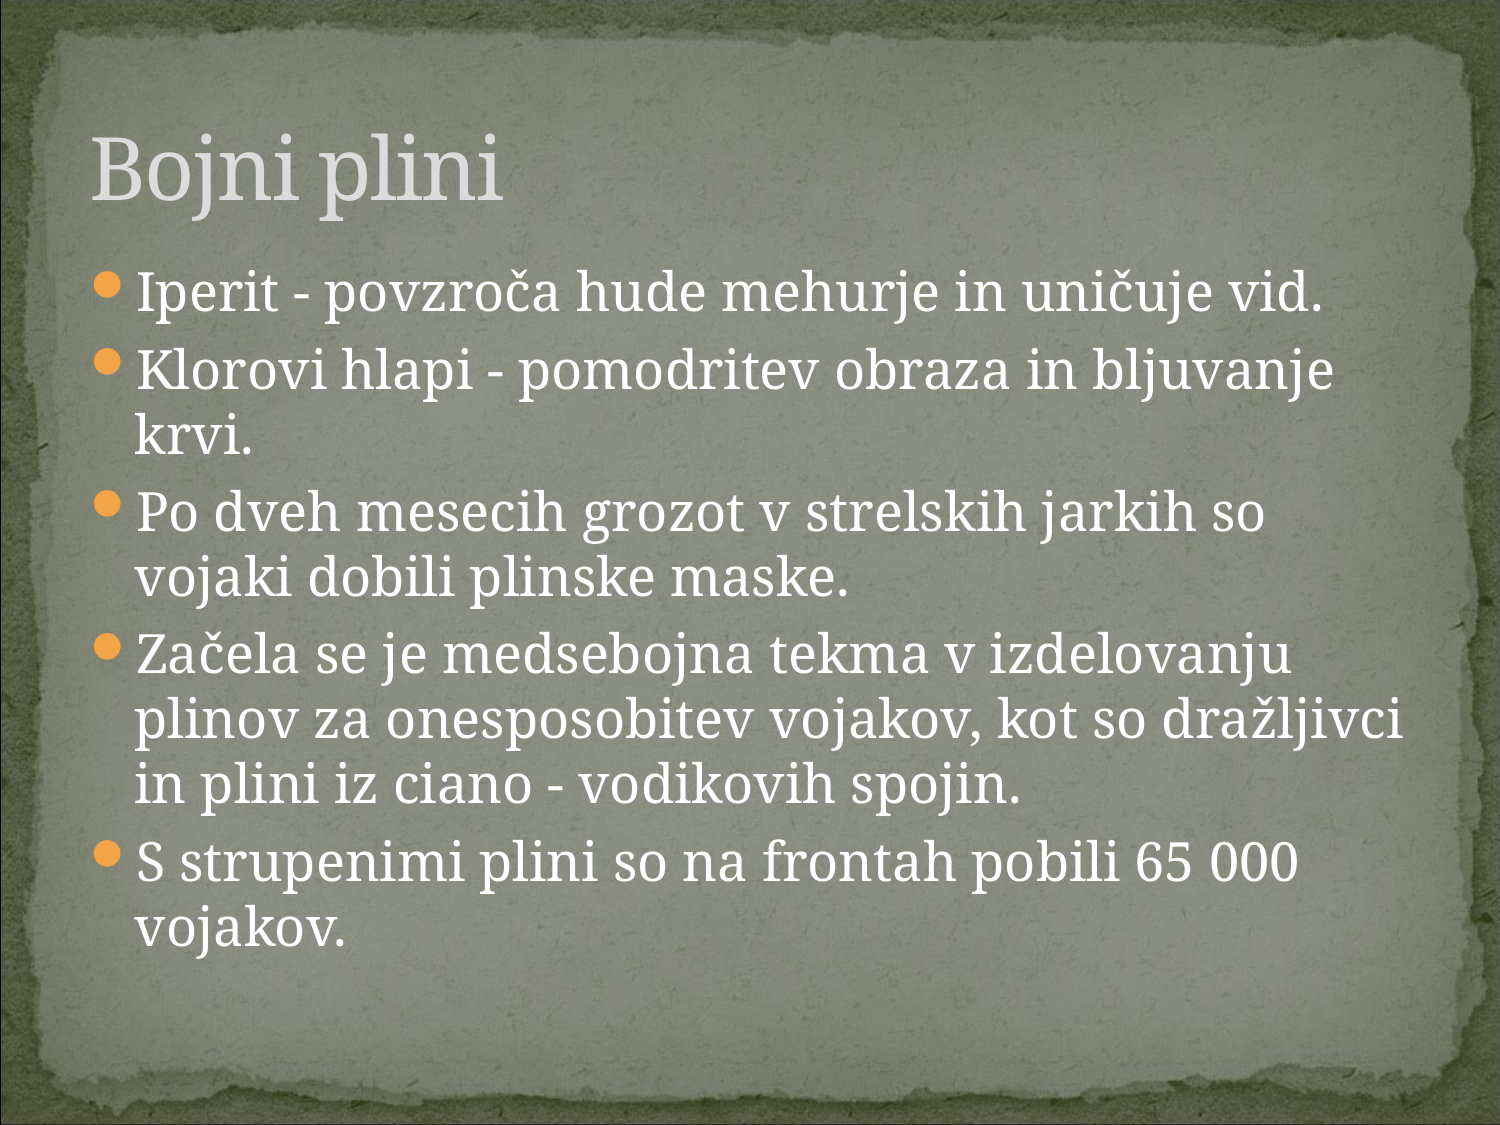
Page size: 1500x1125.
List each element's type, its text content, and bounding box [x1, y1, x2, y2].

picture [0, 0, 1500, 1125]
list Iperit - povzroča hude mehurje in uničuje vid. Klorovi hlapi - pomodritev obraza in bljuvanje krvi. Po dveh mesecih grozot v strelskih jarkih so vojaki dobili plinske maske. Začela se je medsebojna tekma v izdelovanju plinov za onesposobitev vojakov, kot so dražljivci in plini iz ciano - vodikovih spojin. S strupenimi plini so na frontah pobili 65 000 vojakov. [75, 249, 1425, 1000]
title Bojni plini [75, 24, 1425, 225]
